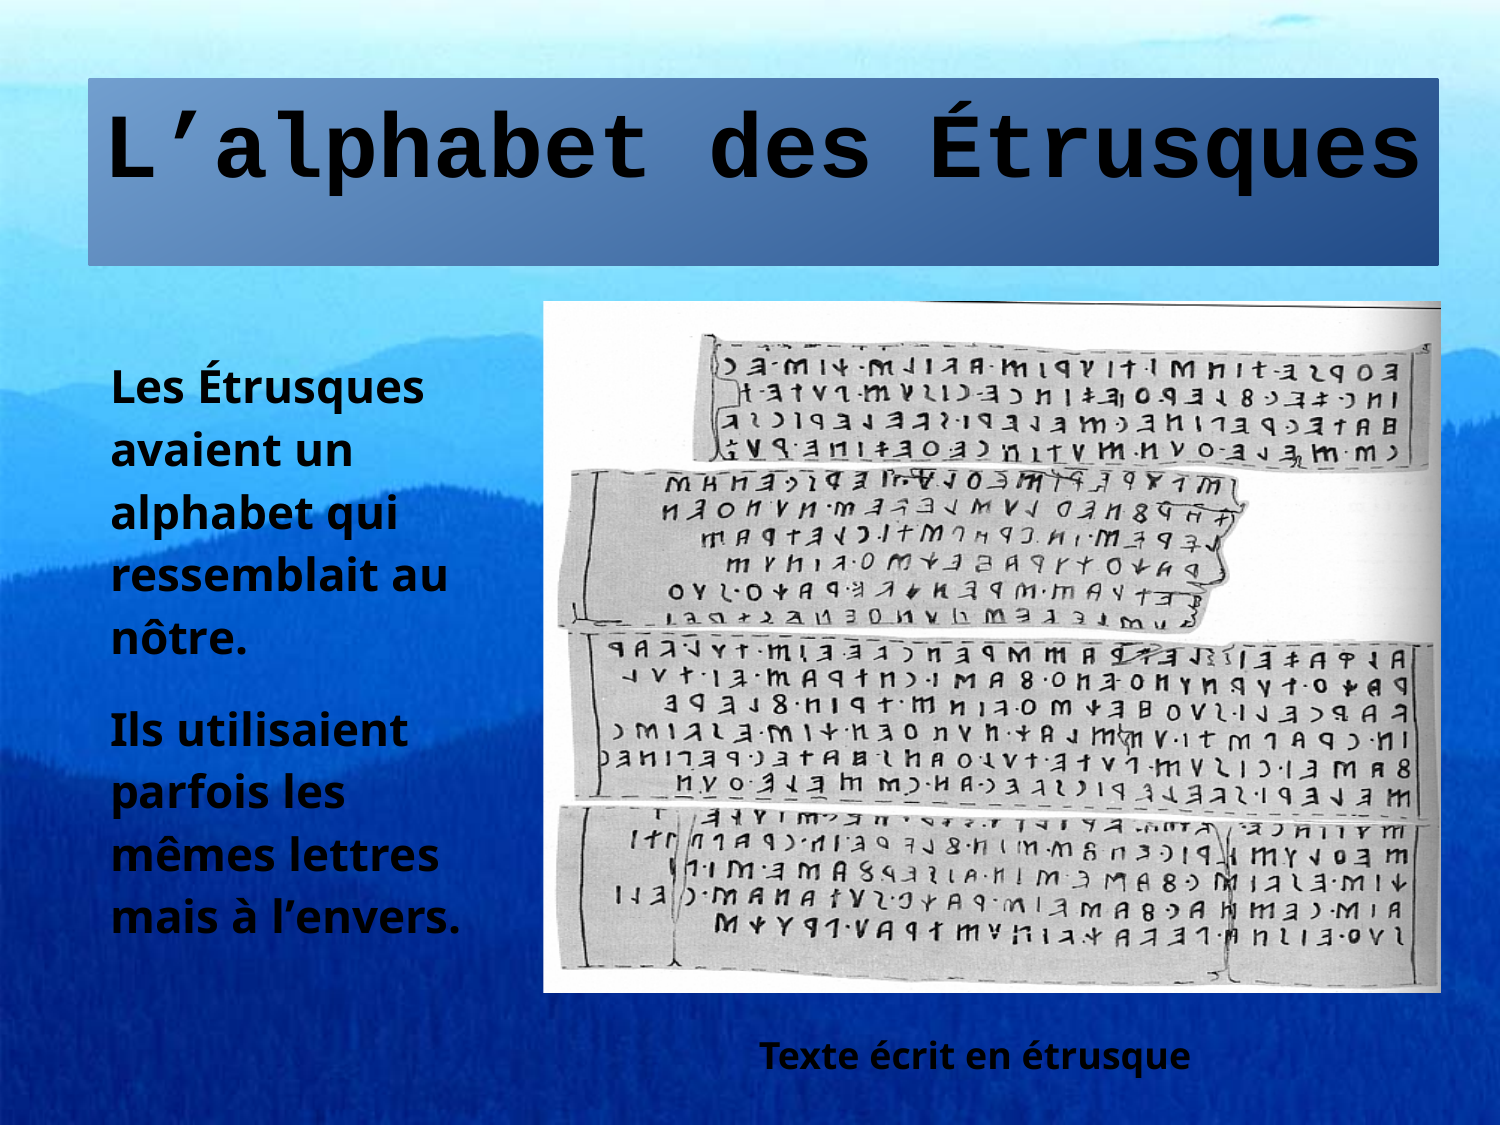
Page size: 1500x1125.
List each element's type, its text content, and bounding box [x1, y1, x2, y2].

text_box Texte écrit en étrusque [744, 1003, 1214, 1095]
picture [0, 0, 1500, 1125]
title L’alphabet des Étrusques [88, 78, 1439, 266]
text_box Les Étrusques avaient un alphabet qui ressemblait au nôtre. Ils utilisaient parfois les mêmes lettres mais à l’envers. [109, 354, 512, 969]
